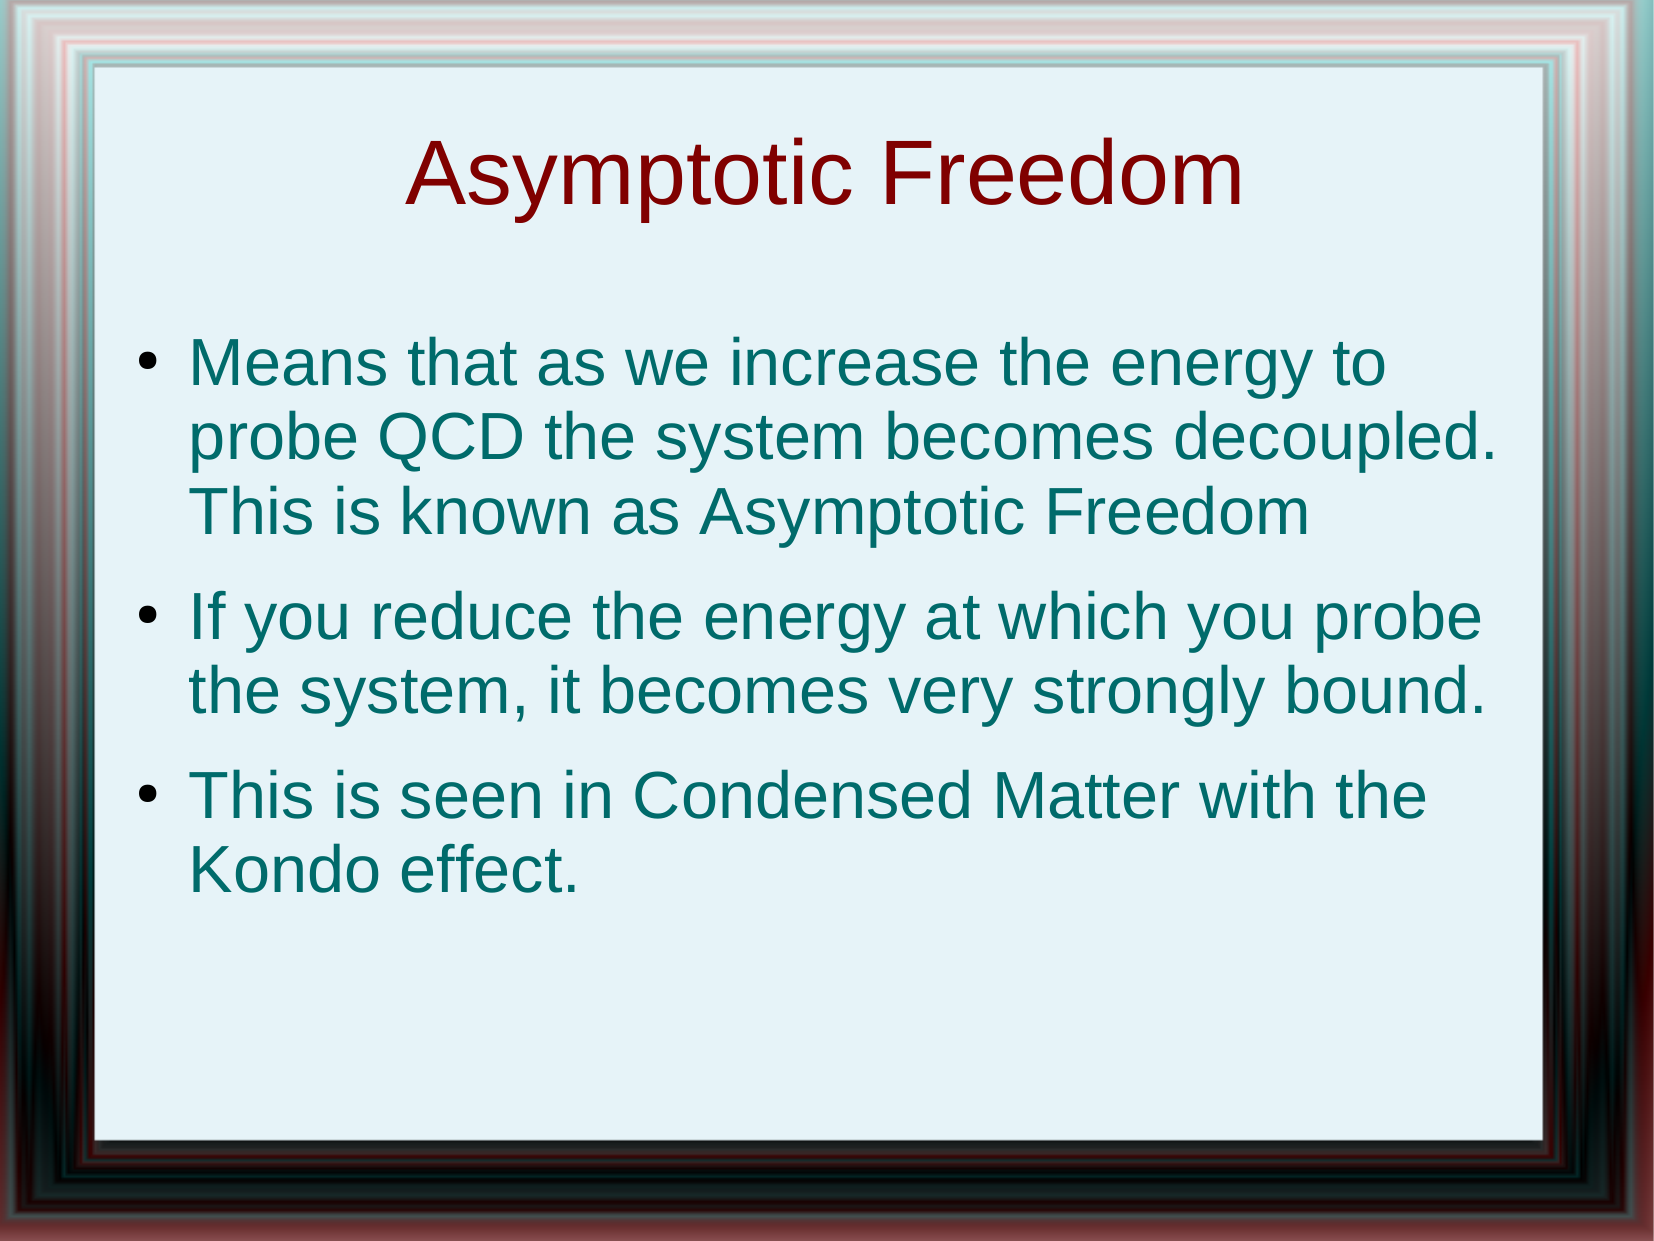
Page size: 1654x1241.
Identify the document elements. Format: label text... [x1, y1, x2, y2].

picture [0, 0, 1654, 1241]
title Asymptotic Freedom [118, 88, 1536, 257]
list Means that as we increase the energy to probe QCD the system becomes decoupled. This is known as Asymptotic Freedom If you reduce the energy at which you probe the system, it becomes very strongly bound. This is seen in Condensed Matter with the Kondo effect. [118, 324, 1506, 945]
